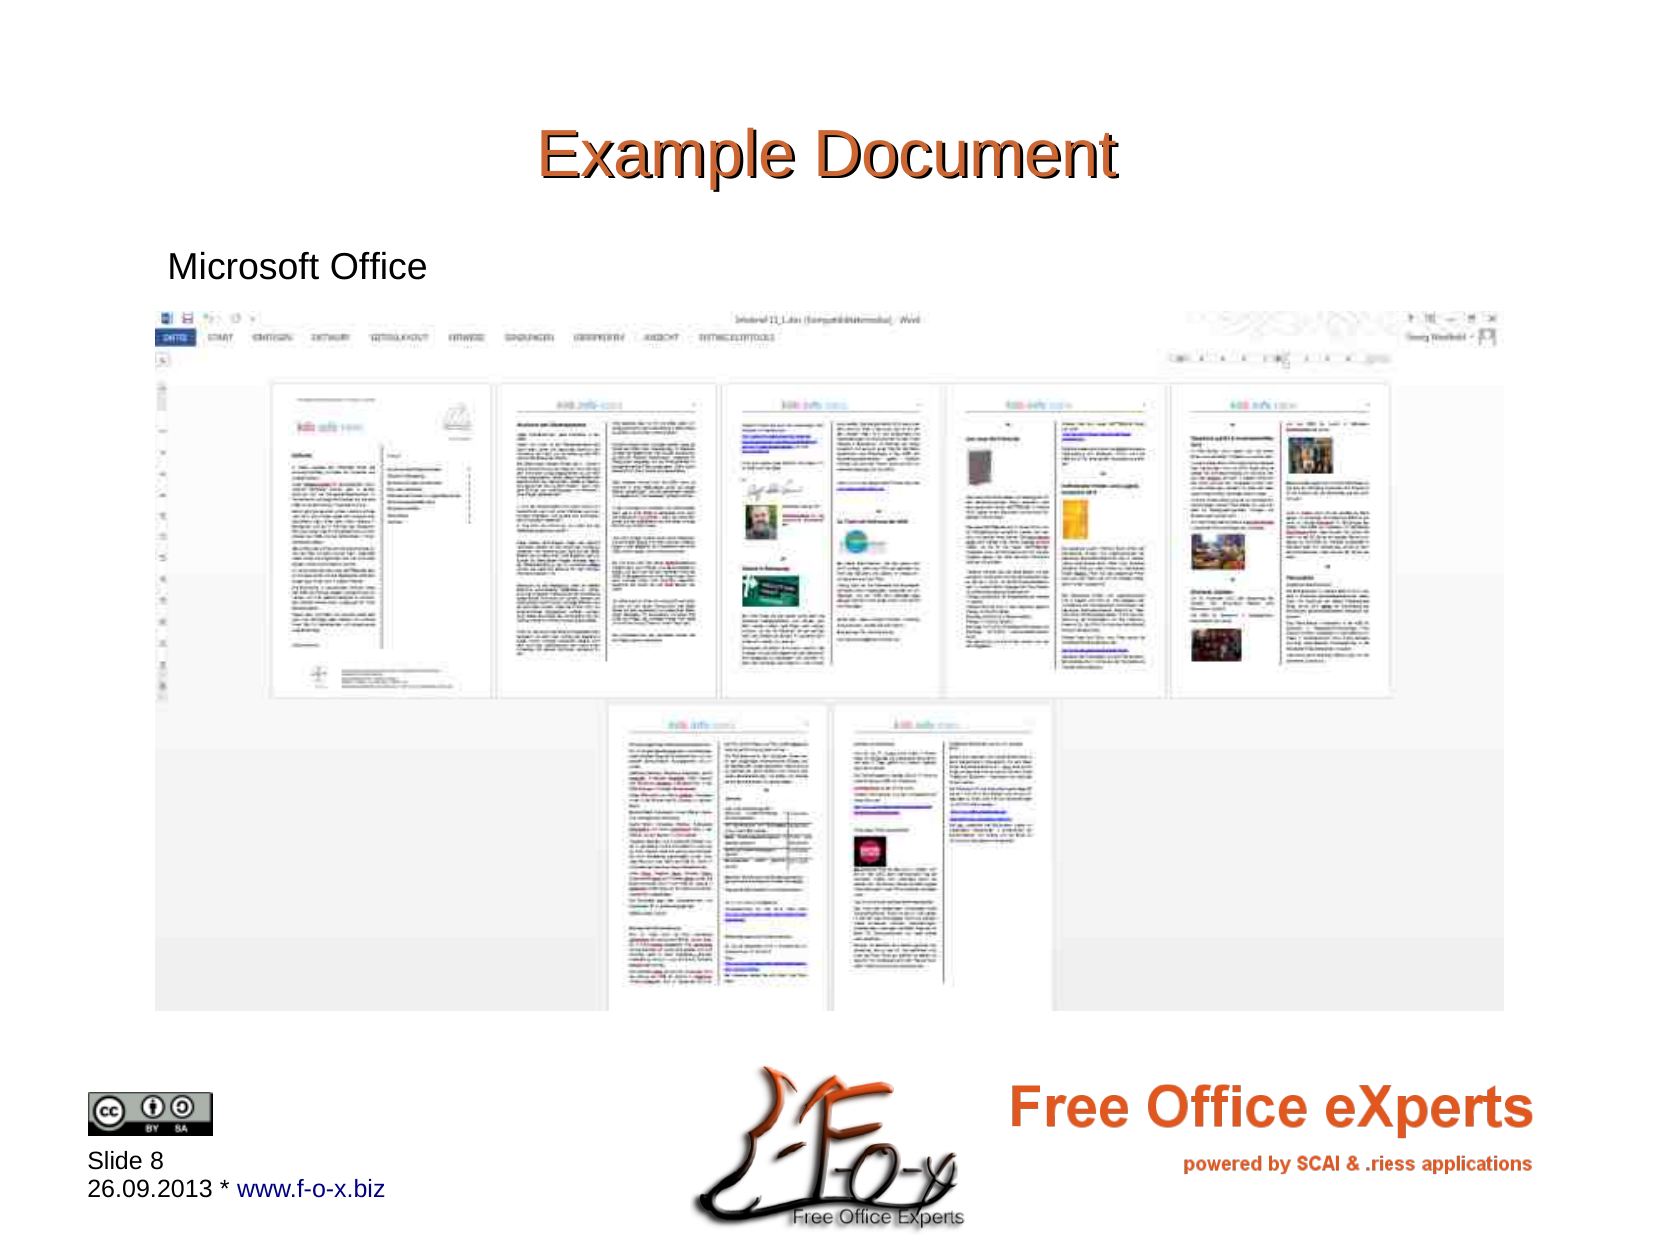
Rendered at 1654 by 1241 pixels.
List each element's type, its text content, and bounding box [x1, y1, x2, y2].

picture [690, 1052, 1565, 1236]
picture [88, 1092, 213, 1136]
title Example Document [82, 49, 1571, 257]
picture [155, 311, 1504, 1011]
text_box Microsoft Office [152, 238, 443, 296]
